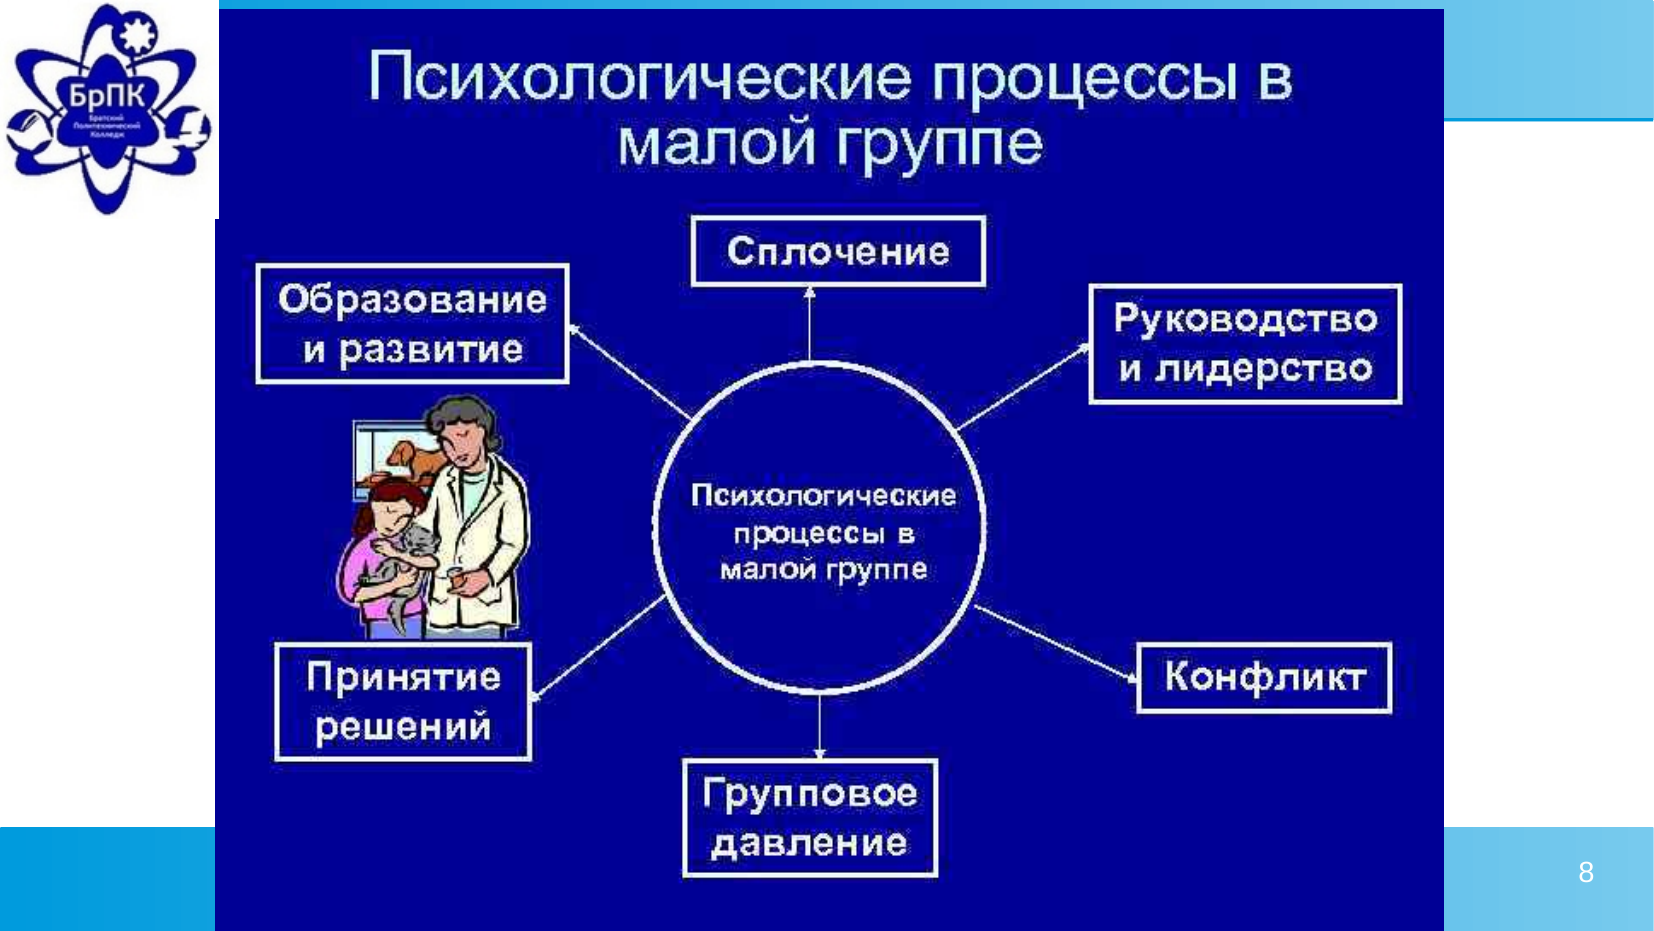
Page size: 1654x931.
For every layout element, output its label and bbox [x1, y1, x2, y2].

picture [0, 0, 1444, 931]
